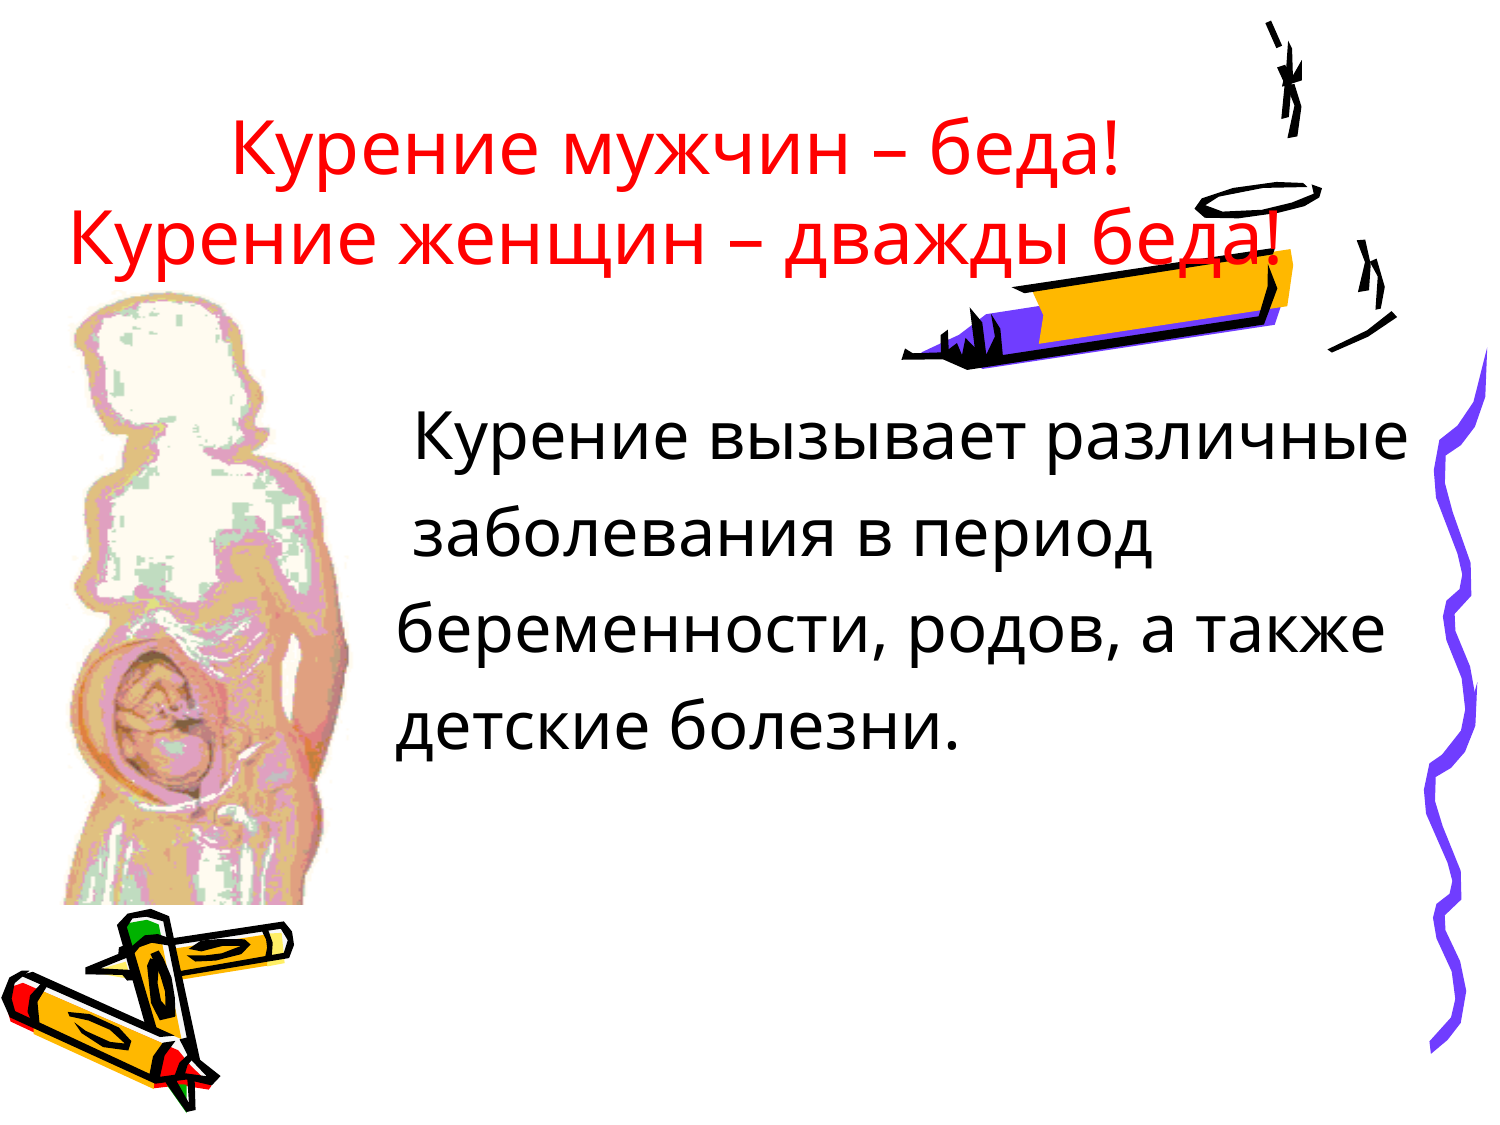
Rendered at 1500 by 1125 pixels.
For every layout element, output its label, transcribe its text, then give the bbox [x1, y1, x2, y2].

list Курение вызывает различные заболевания в период беременности, родов, а также детские болезни. [372, 385, 1418, 775]
title Курение мужчин – беда! Курение женщин – дважды беда! [112, 2, 1240, 288]
picture [0, 290, 372, 906]
